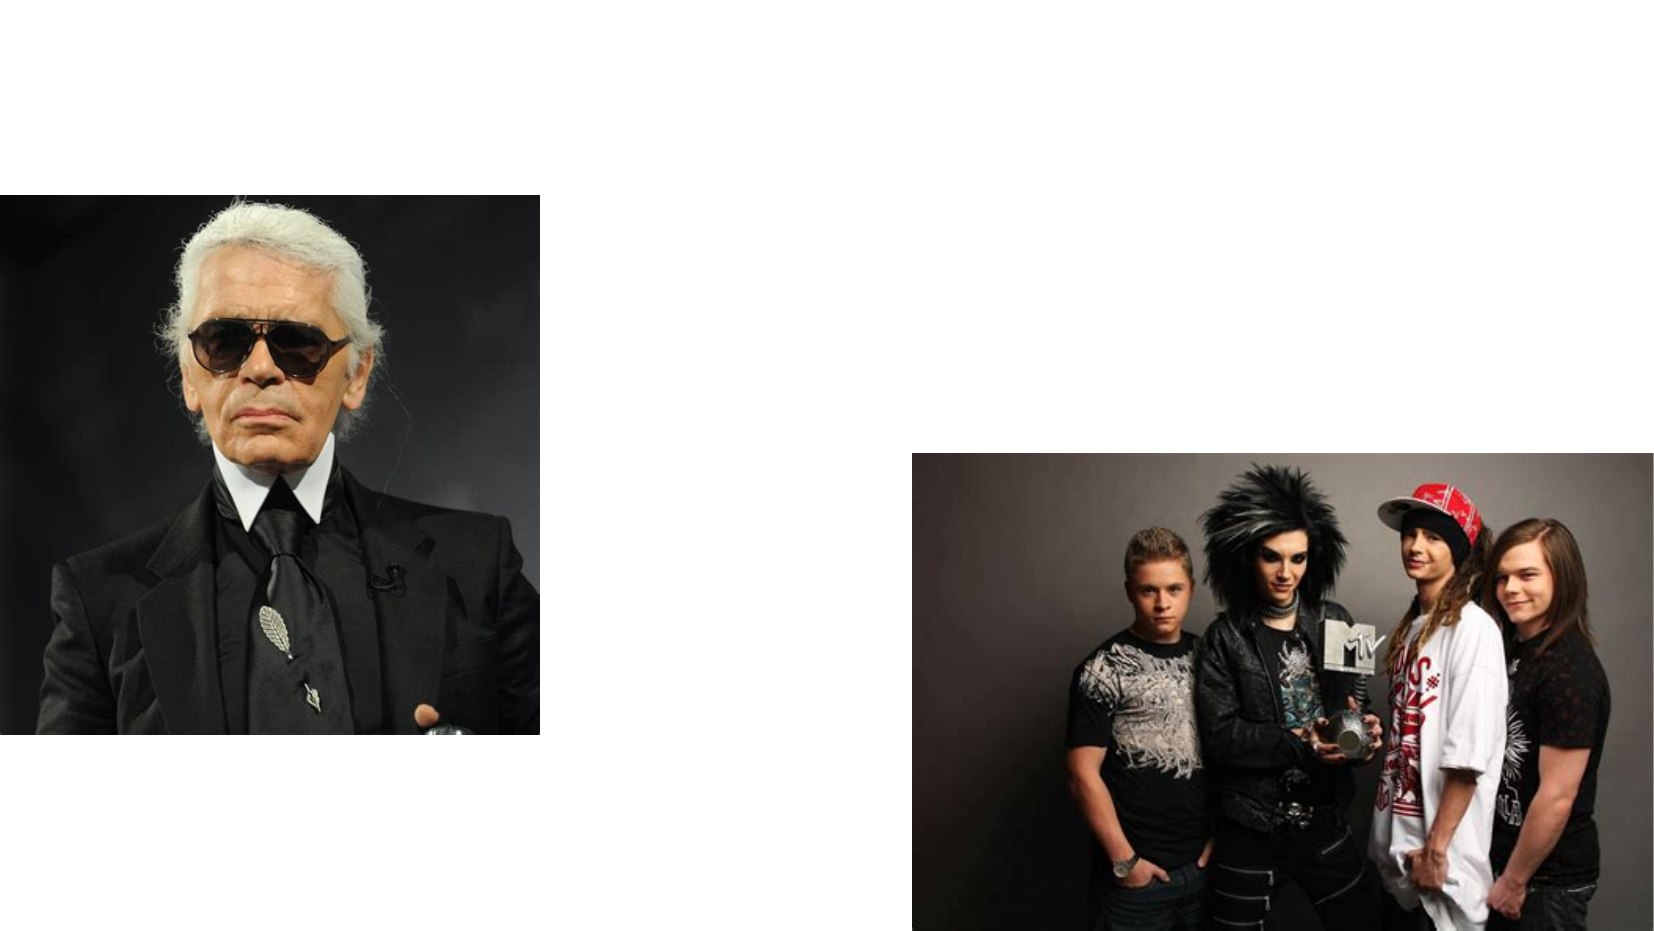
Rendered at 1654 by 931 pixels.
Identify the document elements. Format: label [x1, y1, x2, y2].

picture [0, 195, 540, 735]
picture [912, 453, 1654, 931]
